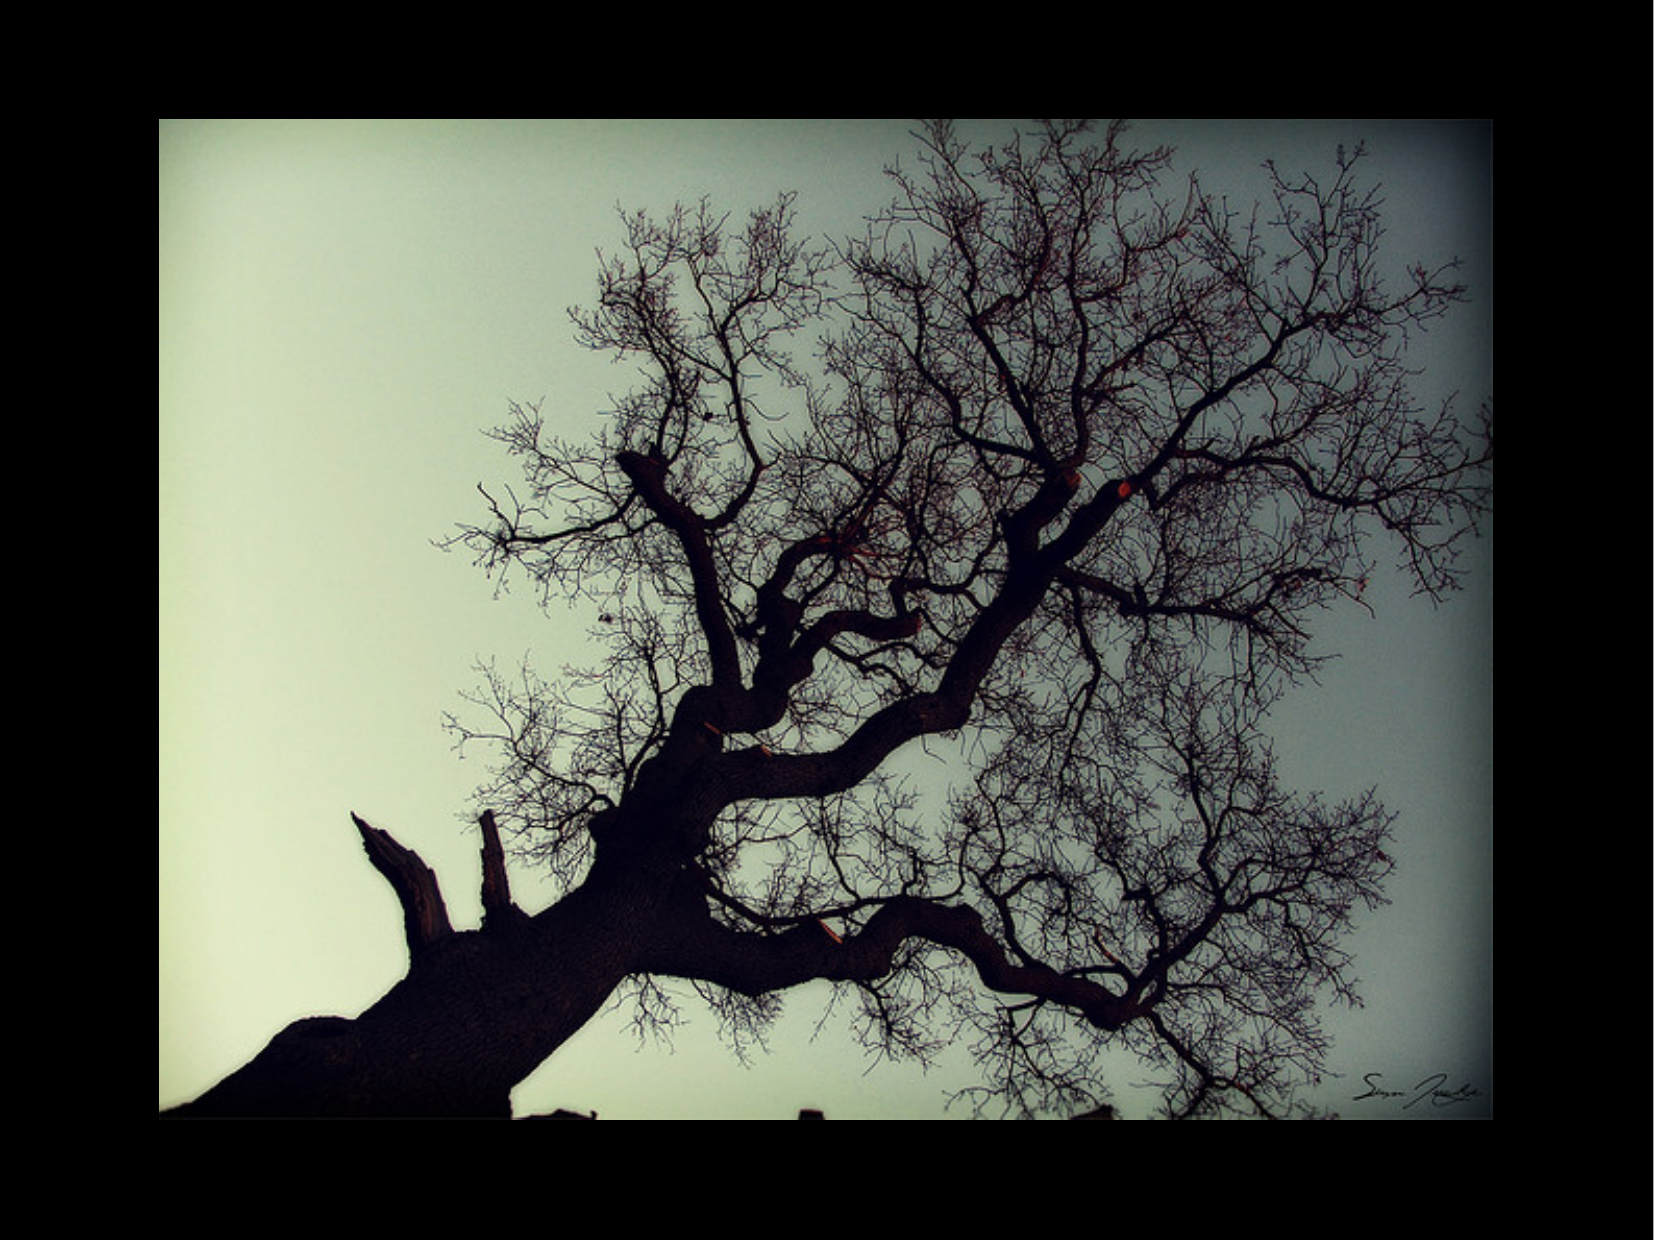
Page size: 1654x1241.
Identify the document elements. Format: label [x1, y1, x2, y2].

picture [159, 119, 1493, 1120]
